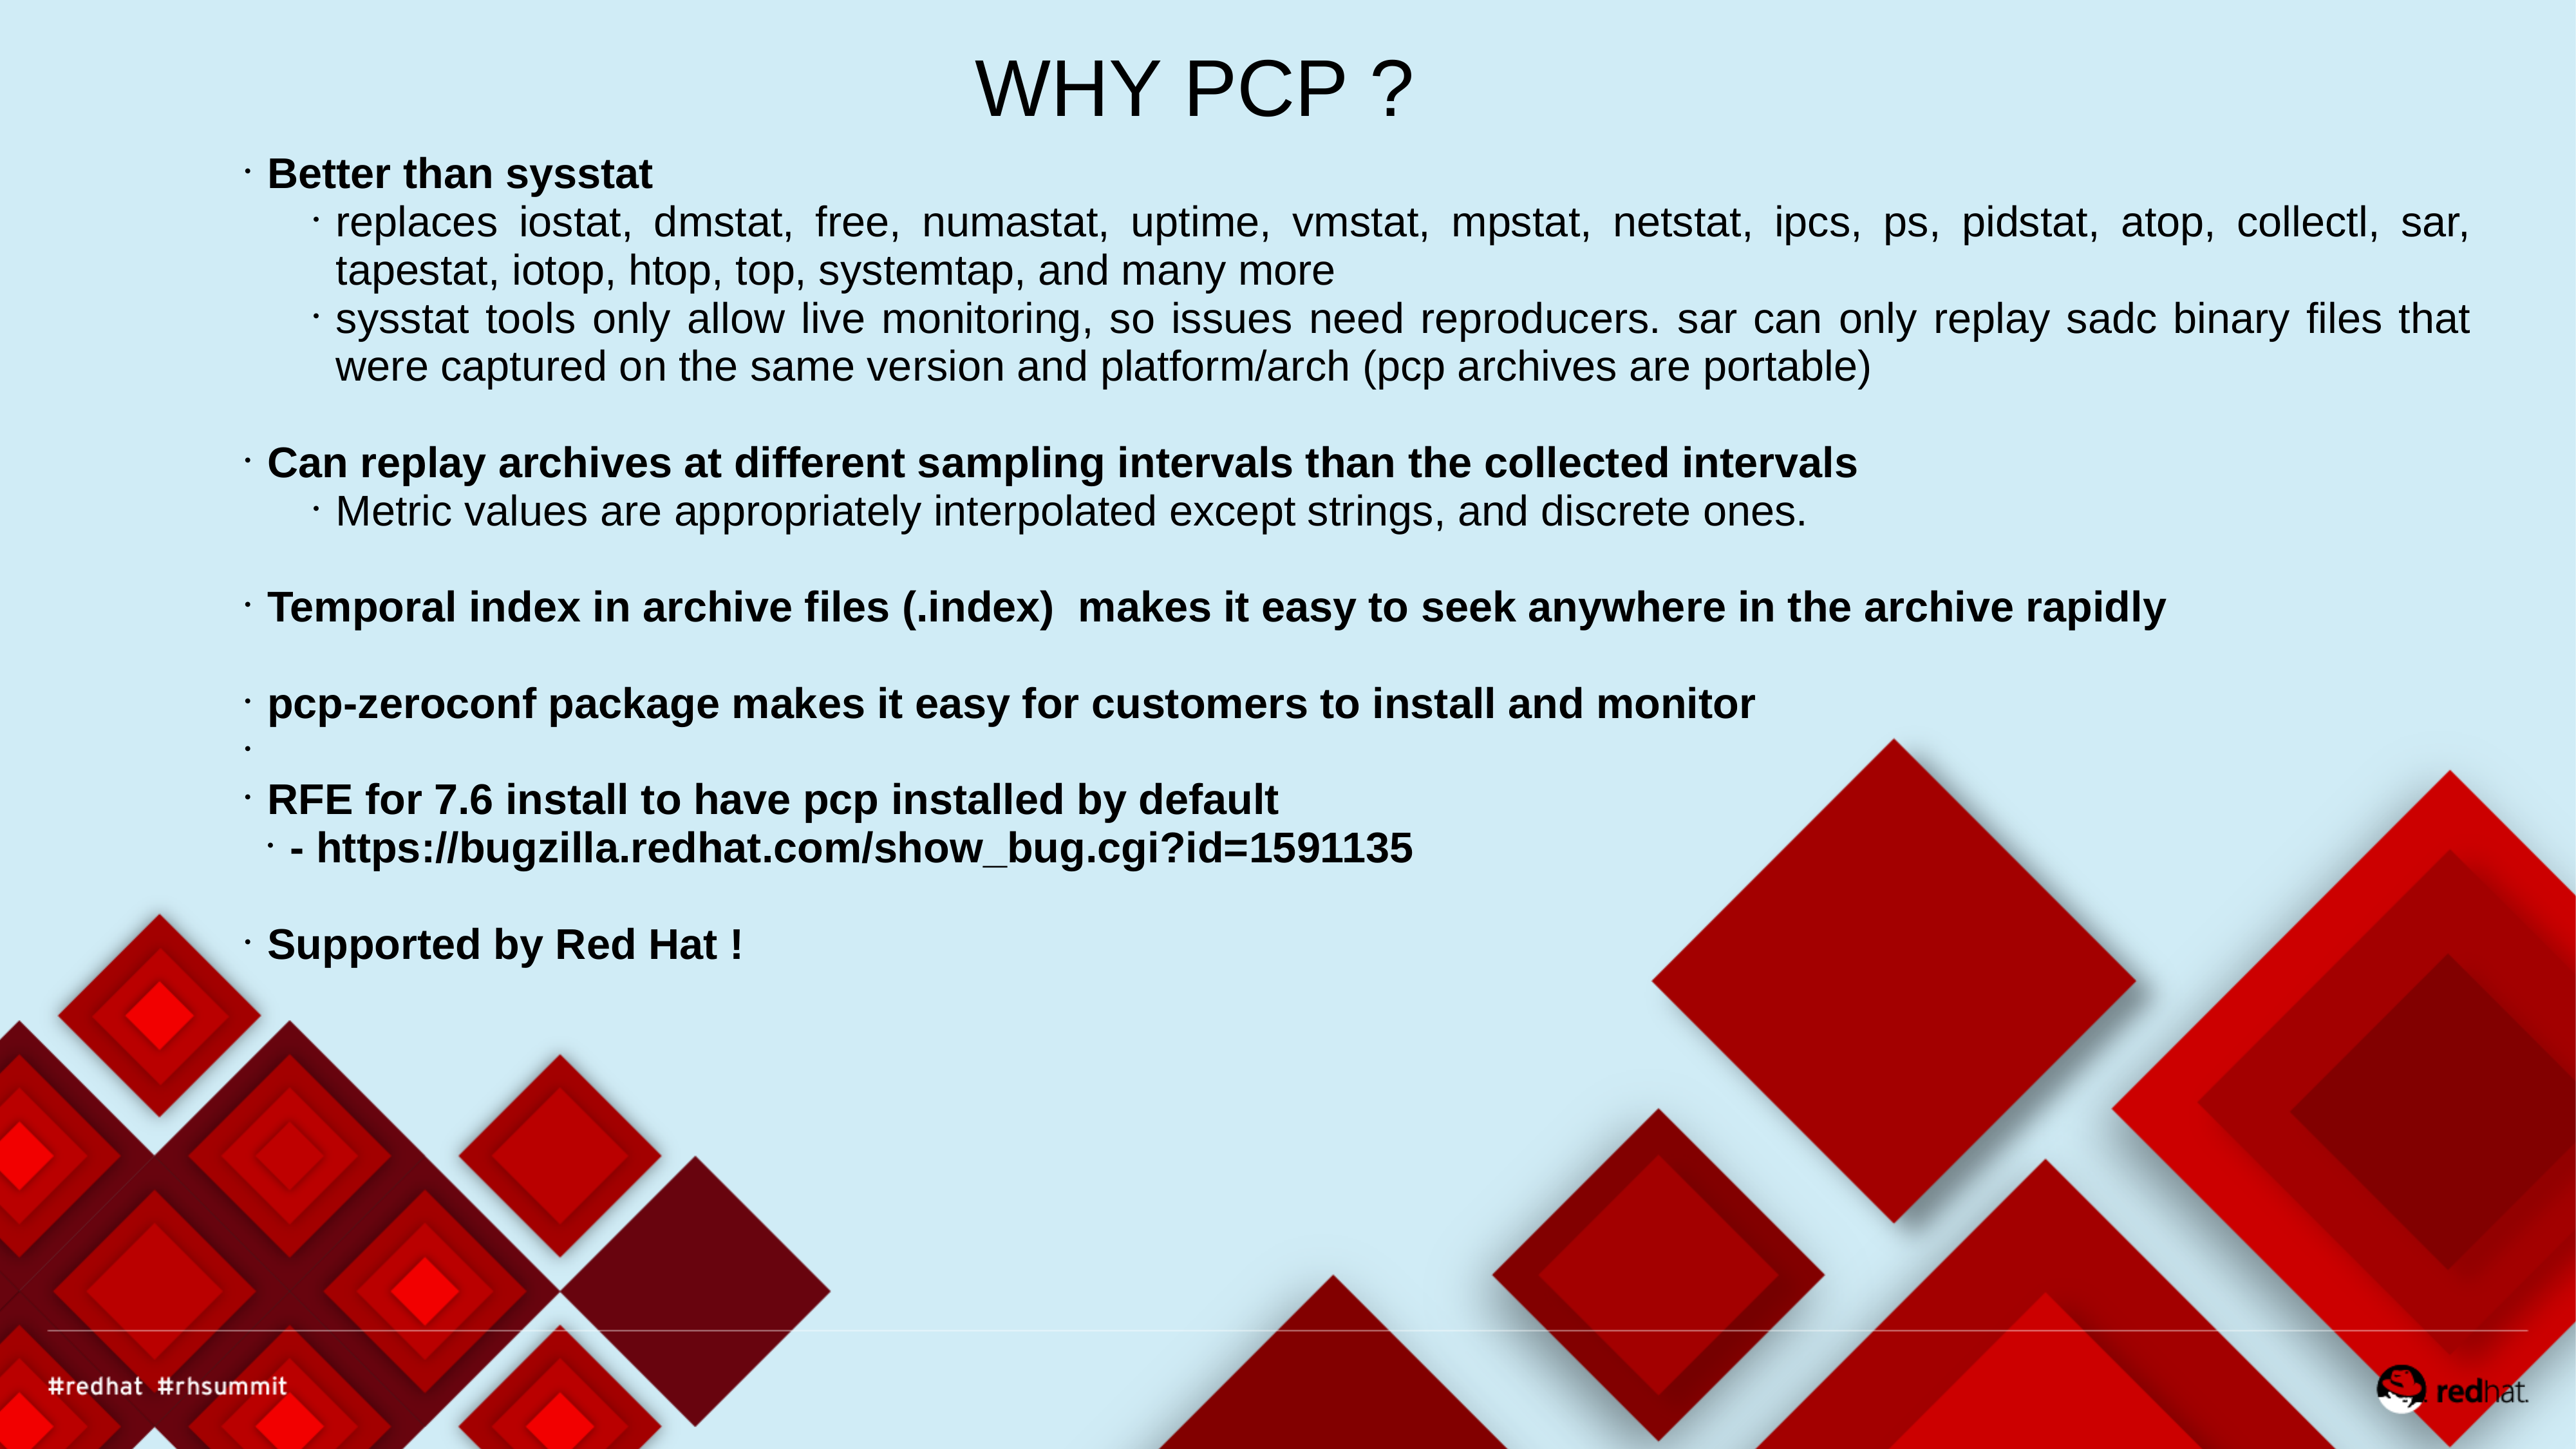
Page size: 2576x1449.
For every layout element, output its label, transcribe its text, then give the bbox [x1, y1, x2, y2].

text_box Better than sysstat replaces iostat, dmstat, free, numastat, uptime, vmstat, mpstat, netstat, ipcs, ps, pidstat, atop, collectl, sar, tapestat, iotop, htop, top, systemtap, and many more sysstat tools only allow live monitoring, so issues need reproducers. sar can only replay sadc binary files that were captured on the same version and platform/arch (pcp archives are portable) Can replay archives at different sampling intervals than the collected intervals Metric values are appropriately interpolated except strings, and discrete ones. Temporal index in archive files (.index) makes it easy to seek anywhere in the archive rapidly pcp-zeroconf package makes it easy for customers to install and monitor RFE for 7.6 install to have pcp installed by default - https://bugzilla.redhat.com/show_bug.cgi?id=1591135 Supported by Red Hat ! [235, 144, 2483, 973]
picture [0, 0, 2576, 1449]
text_box WHY PCP ? [251, 38, 2054, 178]
